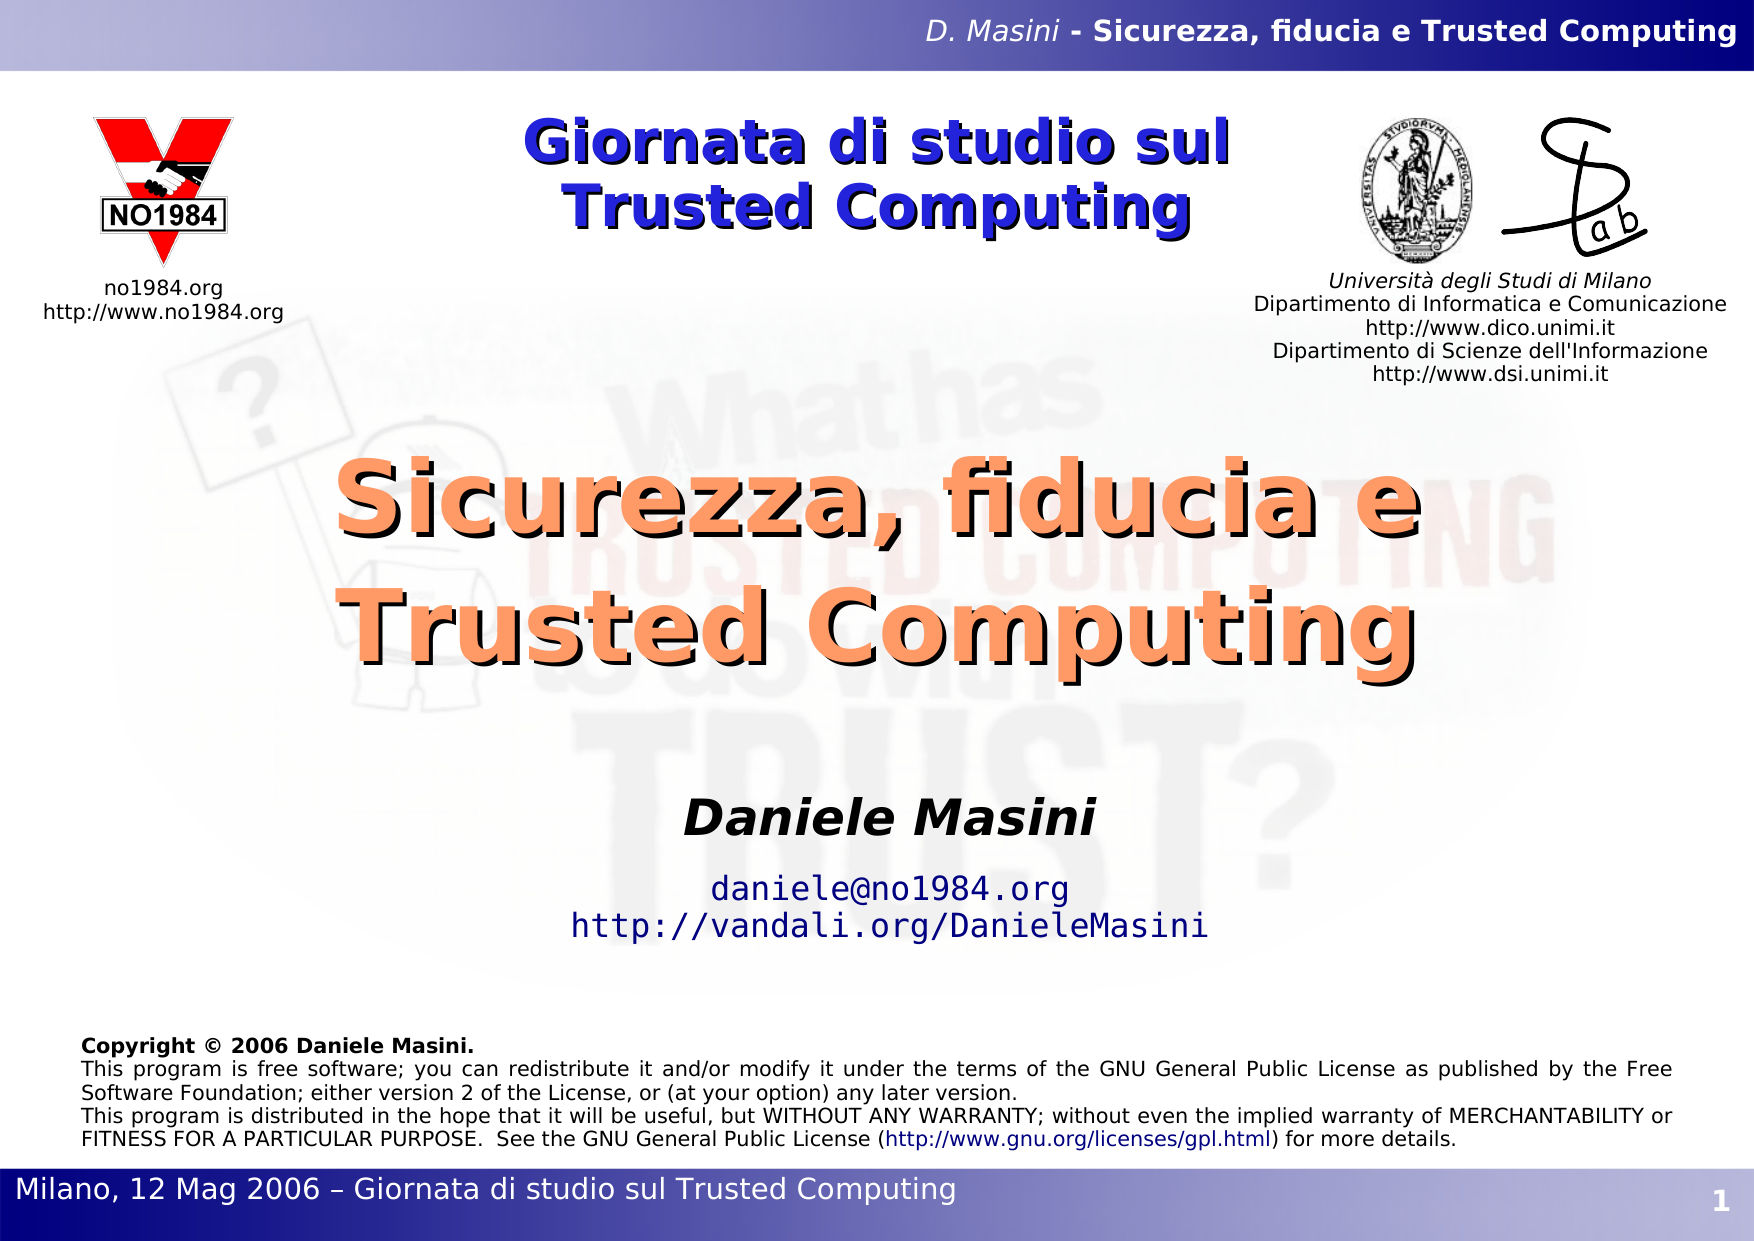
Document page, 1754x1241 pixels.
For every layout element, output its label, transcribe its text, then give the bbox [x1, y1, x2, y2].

picture [0, 0, 1754, 1241]
text_box <numero> [1641, 1185, 1732, 1223]
text_box D. Masini - Sicurezza, fiducia e Trusted Computing [602, 7, 1754, 63]
text_box Copyright © 2006 Daniele Masini. This program is free software; you can redistribute it and/or modify it under the terms of the GNU General Public License as published by the Free Software Foundation; either version 2 of the License, or (at your option) any later version. This program is distributed in the hope that it will be useful, but WITHOUT ANY WARRANTY; without even the implied warranty of MERCHANTABILITY or FITNESS FOR A PARTICULAR PURPOSE. See the GNU General Public License (http://www.gnu.org/licenses/gpl.html) for more details. [81, 1034, 1673, 1211]
text_box Milano, 12 Mag 2006 – Giornata di studio sul Trusted Computing [0, 1175, 1314, 1234]
text_box Sicurezza, fiducia e Trusted Computing [87, 422, 1667, 705]
text_box Giornata di studio sul Trusted Computing [497, 109, 1257, 252]
text_box Daniele Masini daniele@no1984.org http://vandali.org/DanieleMasini [256, 791, 1525, 948]
text_box Università degli Studi di Milano Dipartimento di Informatica e Comunicazione http://www.dico.unimi.it Dipartimento di Scienze dell'Informazione http://www.dsi.unimi.it [1249, 270, 1731, 388]
text_box no1984.org http://www.no1984.org [27, 277, 301, 330]
